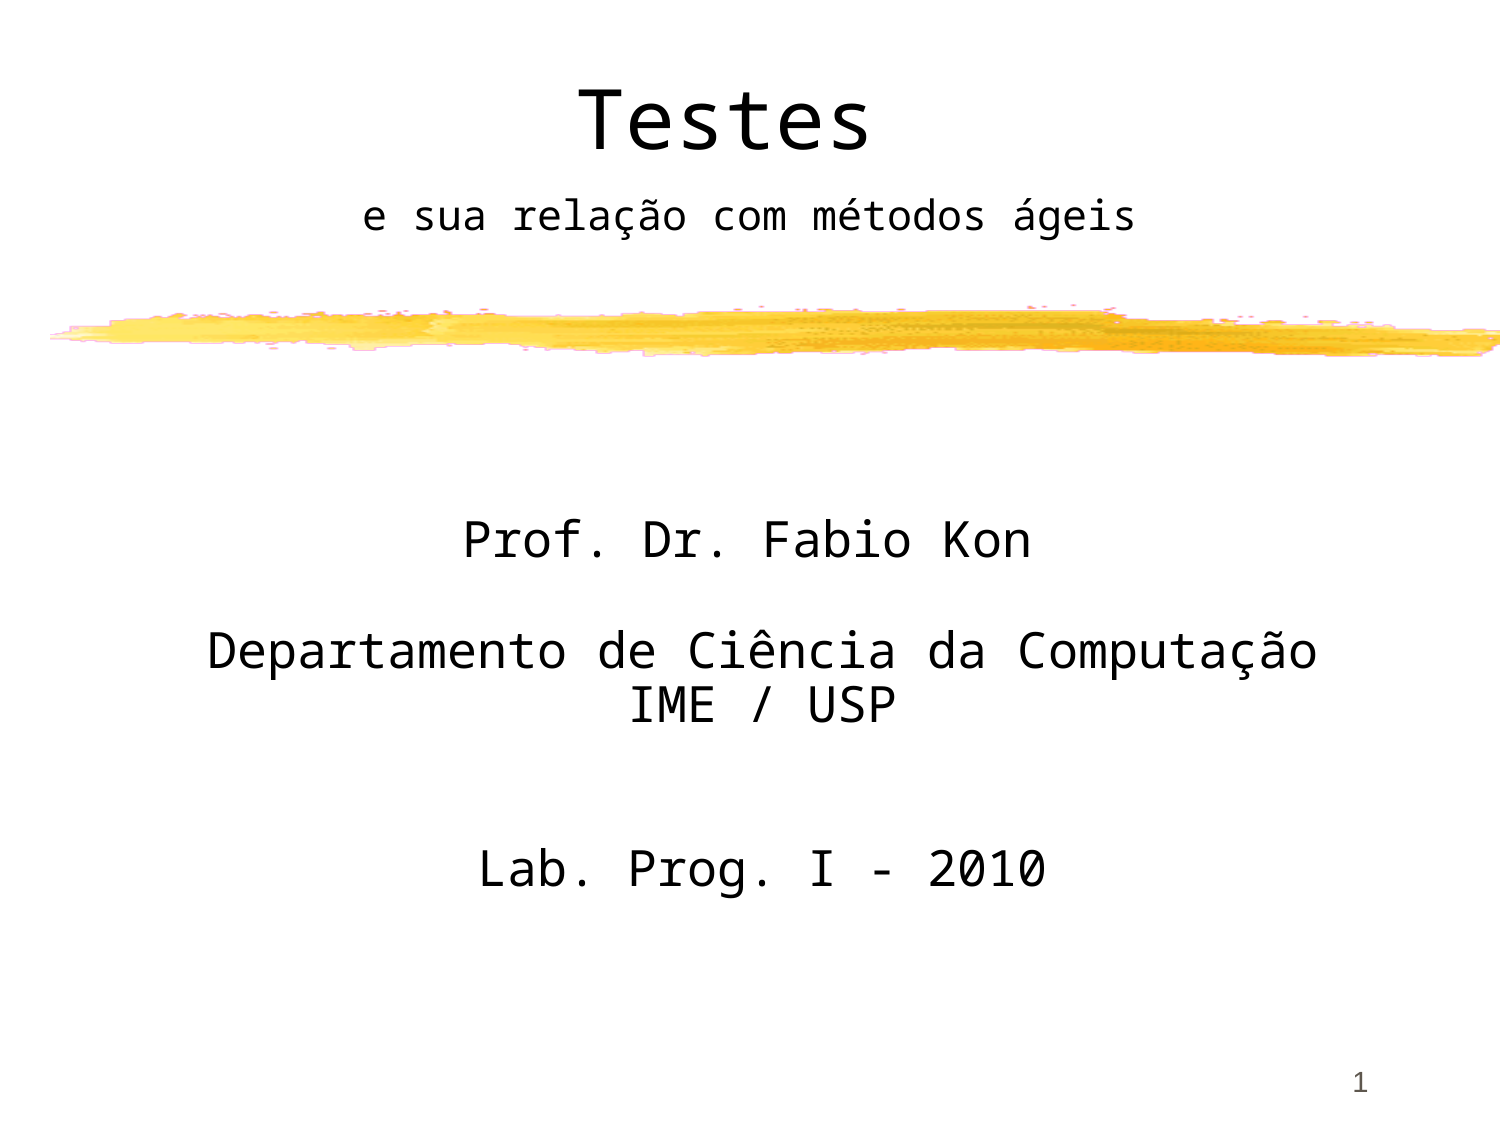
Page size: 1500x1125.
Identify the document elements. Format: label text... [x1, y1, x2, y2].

text_box Prof. Dr. Fabio Kon Departamento de Ciência da Computação IME / USP Lab. Prog. I - 2010 [25, 500, 1500, 1101]
title Testes e sua relação com métodos ágeis [37, 46, 1463, 250]
picture [50, 299, 1500, 368]
subtitle [24, 474, 1500, 1076]
